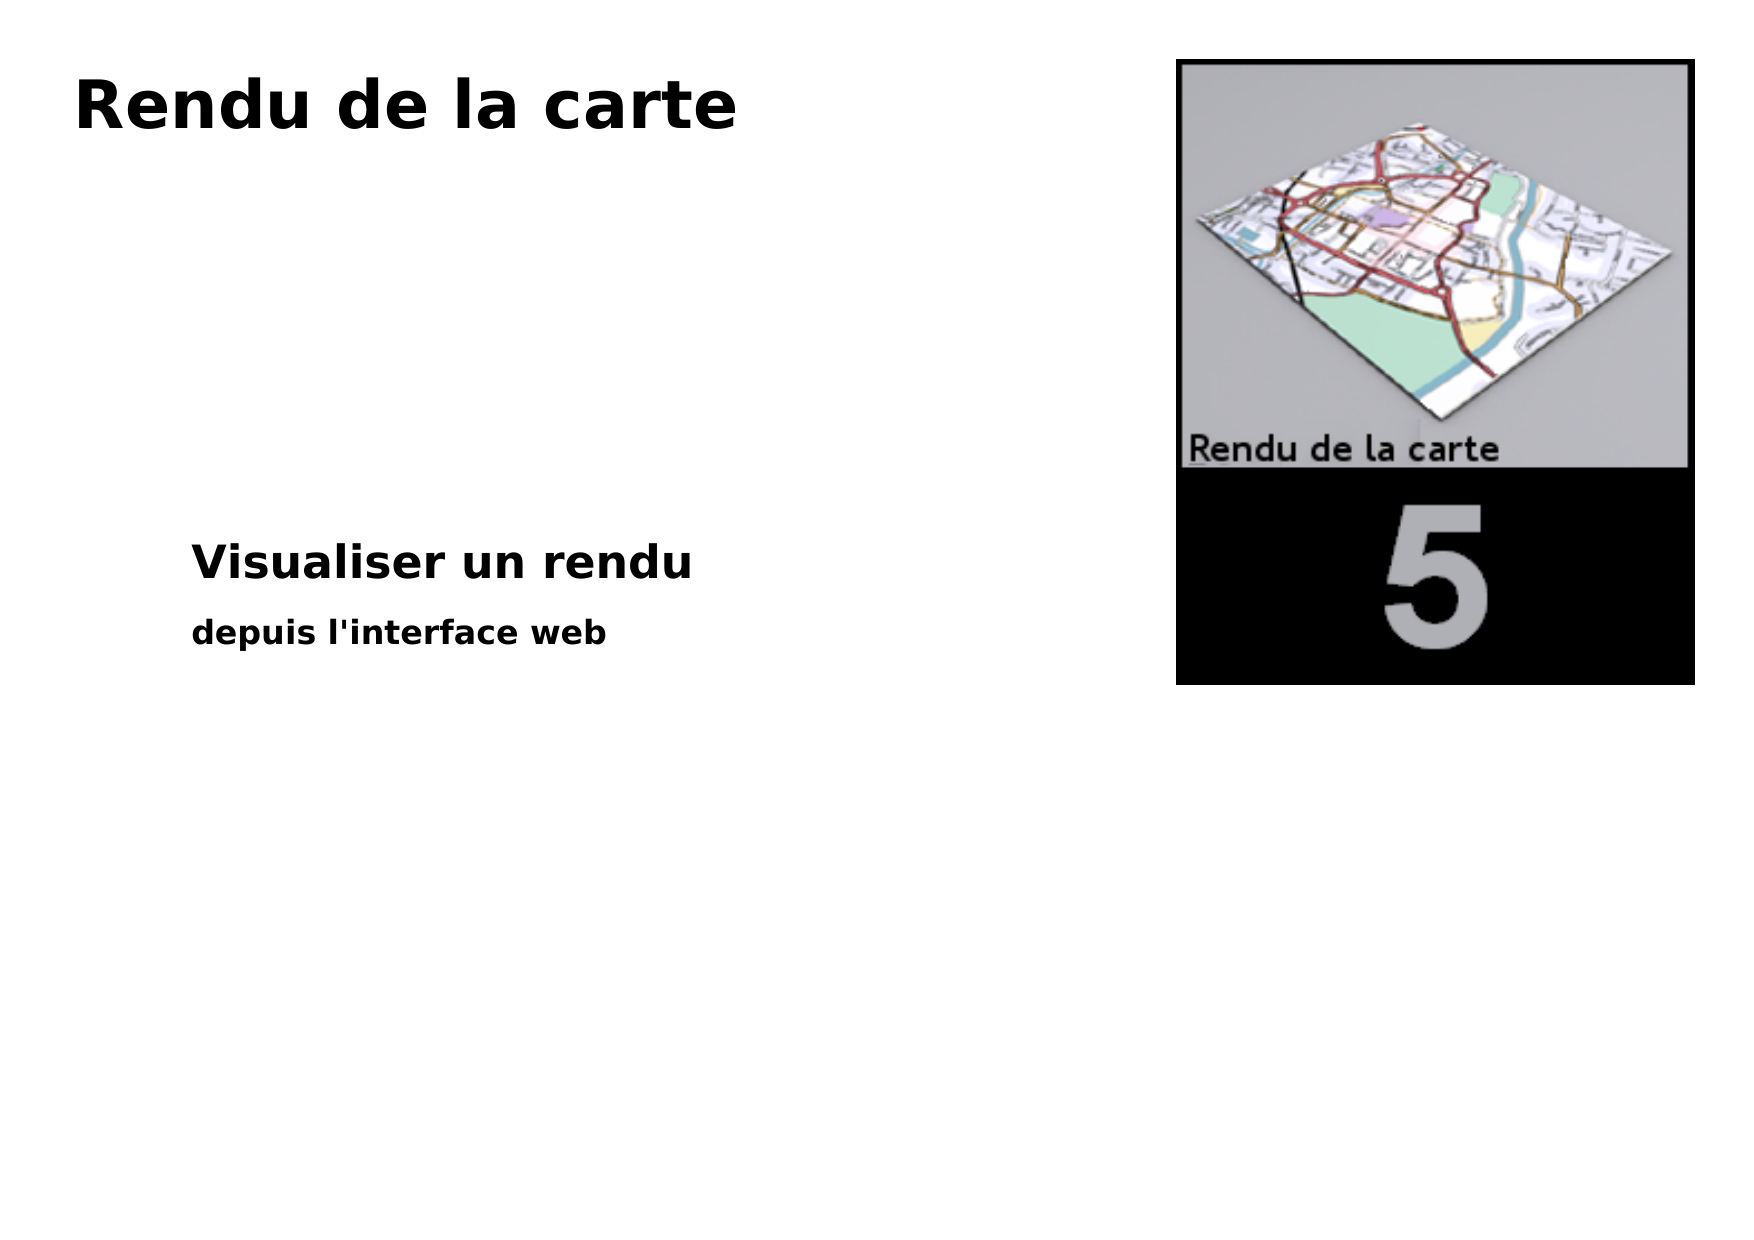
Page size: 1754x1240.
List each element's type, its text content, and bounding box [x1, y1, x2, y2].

text_box Rendu de la carte [59, 59, 1684, 152]
text_box Visualiser un rendu depuis l'interface web [176, 528, 709, 709]
picture [1176, 59, 1695, 685]
